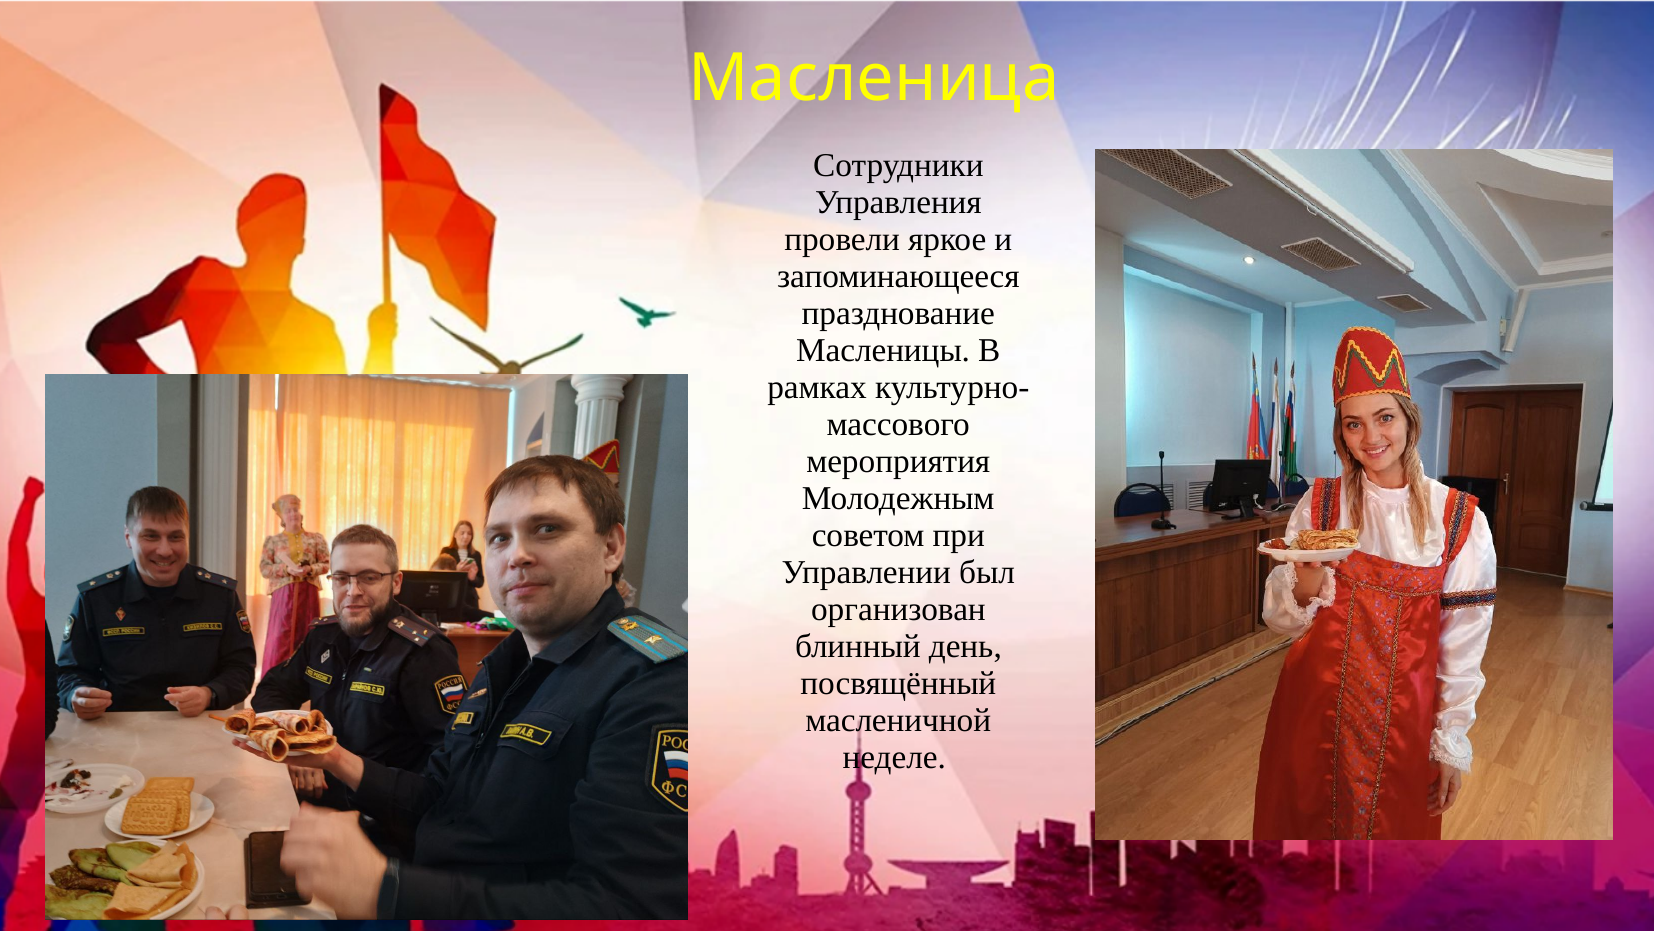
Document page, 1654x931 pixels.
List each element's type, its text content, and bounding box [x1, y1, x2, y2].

text_box Масленица [682, 28, 1067, 121]
text_box Сотрудники Управления провели яркое и запоминающееся празднование Масленицы. В рамках культурно-массового мероприятия Молодежным советом при Управлении был организован блинный день, посвящённый масленичной неделе. [746, 139, 1051, 826]
picture [0, 0, 1654, 931]
